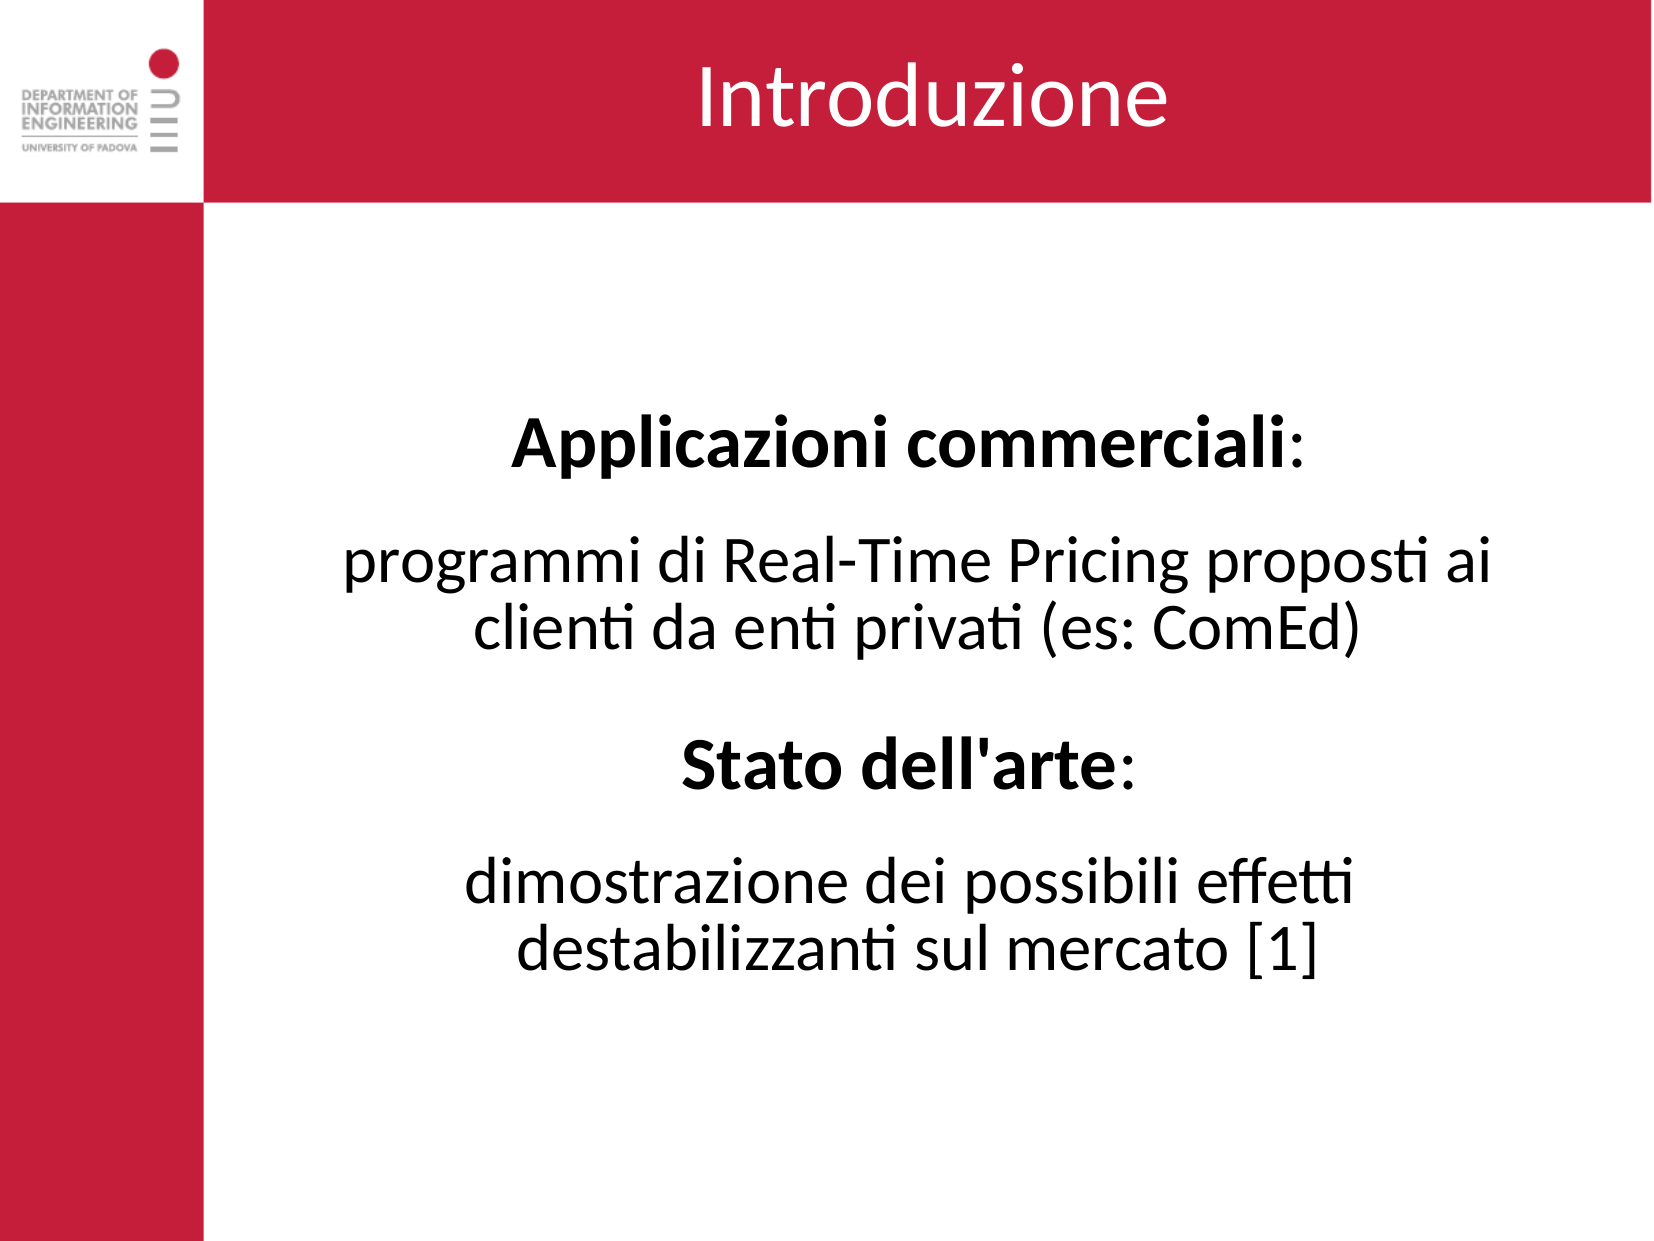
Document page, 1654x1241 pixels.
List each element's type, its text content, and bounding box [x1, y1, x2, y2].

picture [0, 0, 1654, 1241]
title Introduzione [212, 0, 1654, 207]
subtitle Applicazioni commerciali: programmi di Real-Time Pricing proposti ai clienti da enti privati (es: ComEd) Stato dell'arte: dimostrazione dei possibili effetti destabilizzanti sul mercato [1] [265, 297, 1571, 1102]
